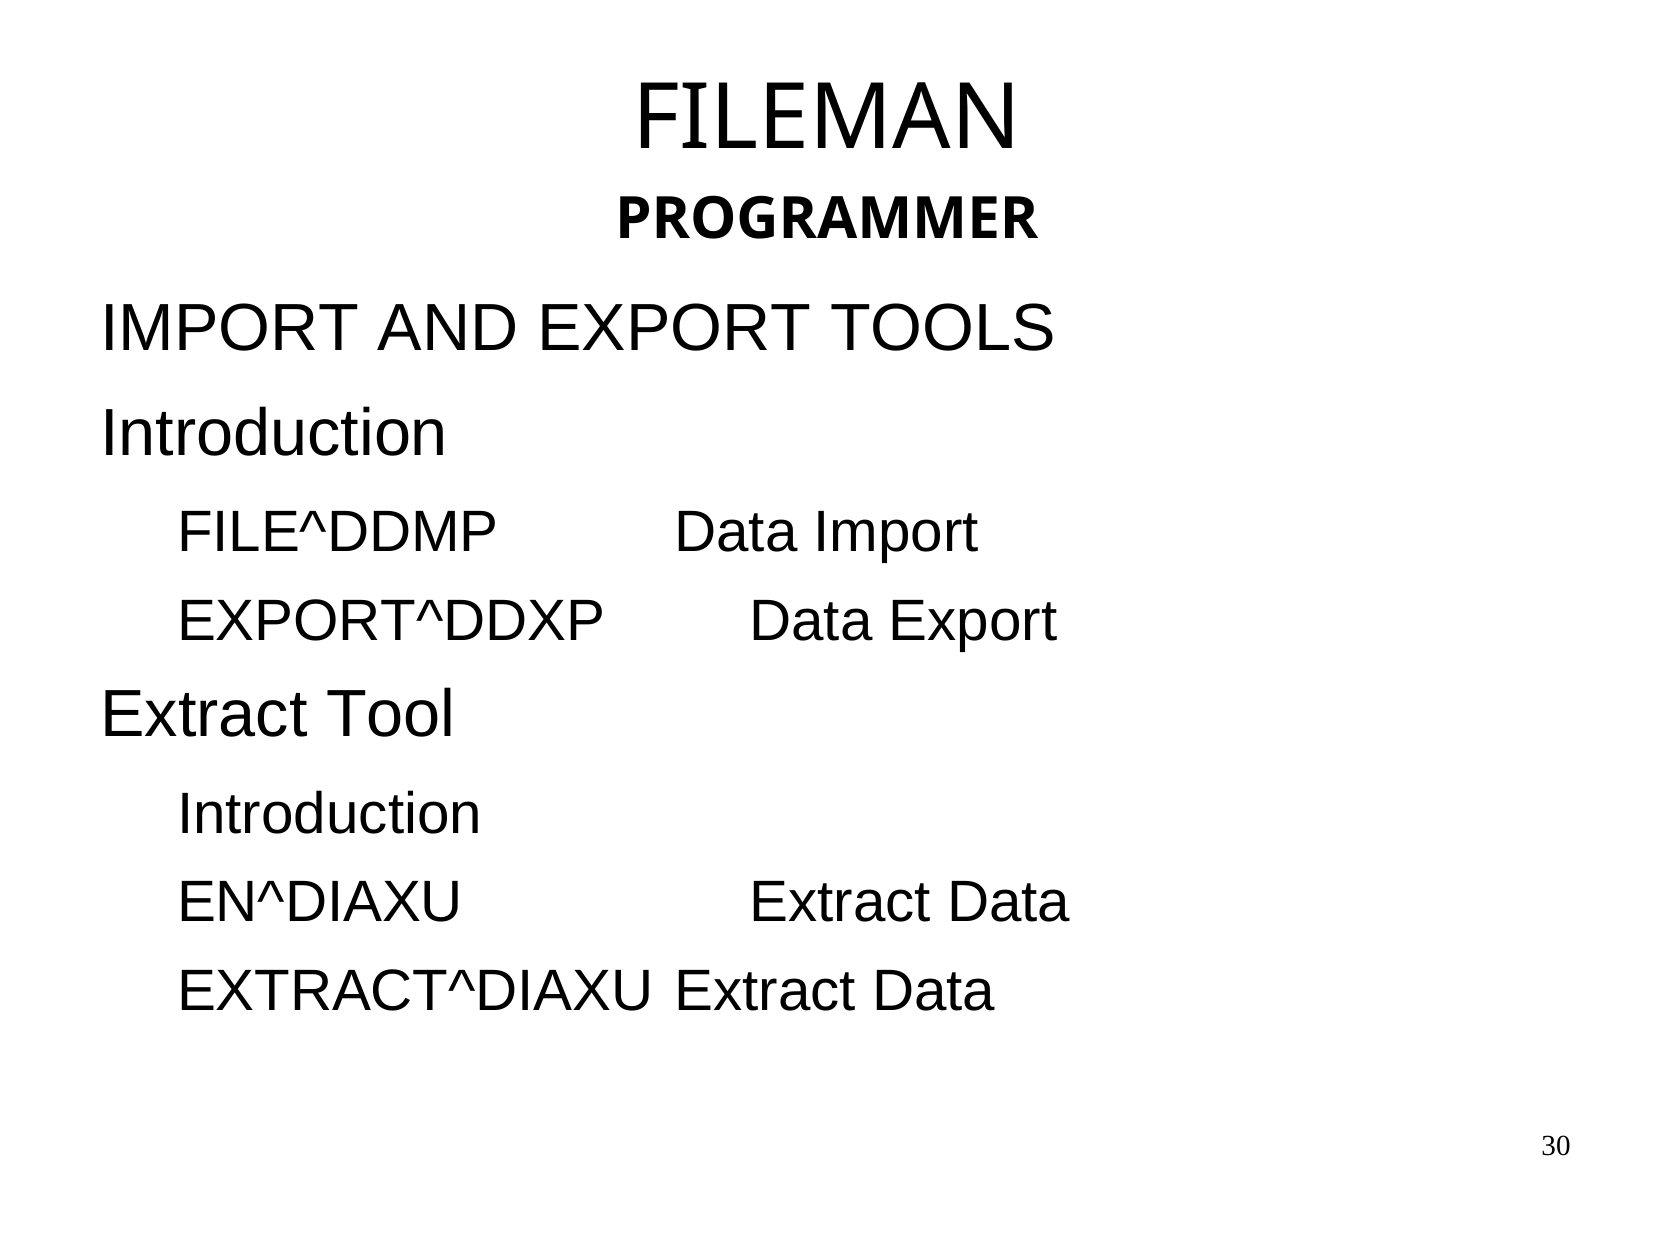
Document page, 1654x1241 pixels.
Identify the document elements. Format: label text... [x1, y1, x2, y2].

title FILEMAN PROGRAMMER [82, 47, 1571, 259]
list IMPORT AND EXPORT TOOLS Introduction FILE^DDMP Data Import EXPORT^DDXP Data Export Extract Tool Introduction EN^DIAXU Extract Data EXTRACT^DIAXU Extract Data [82, 290, 1571, 1094]
